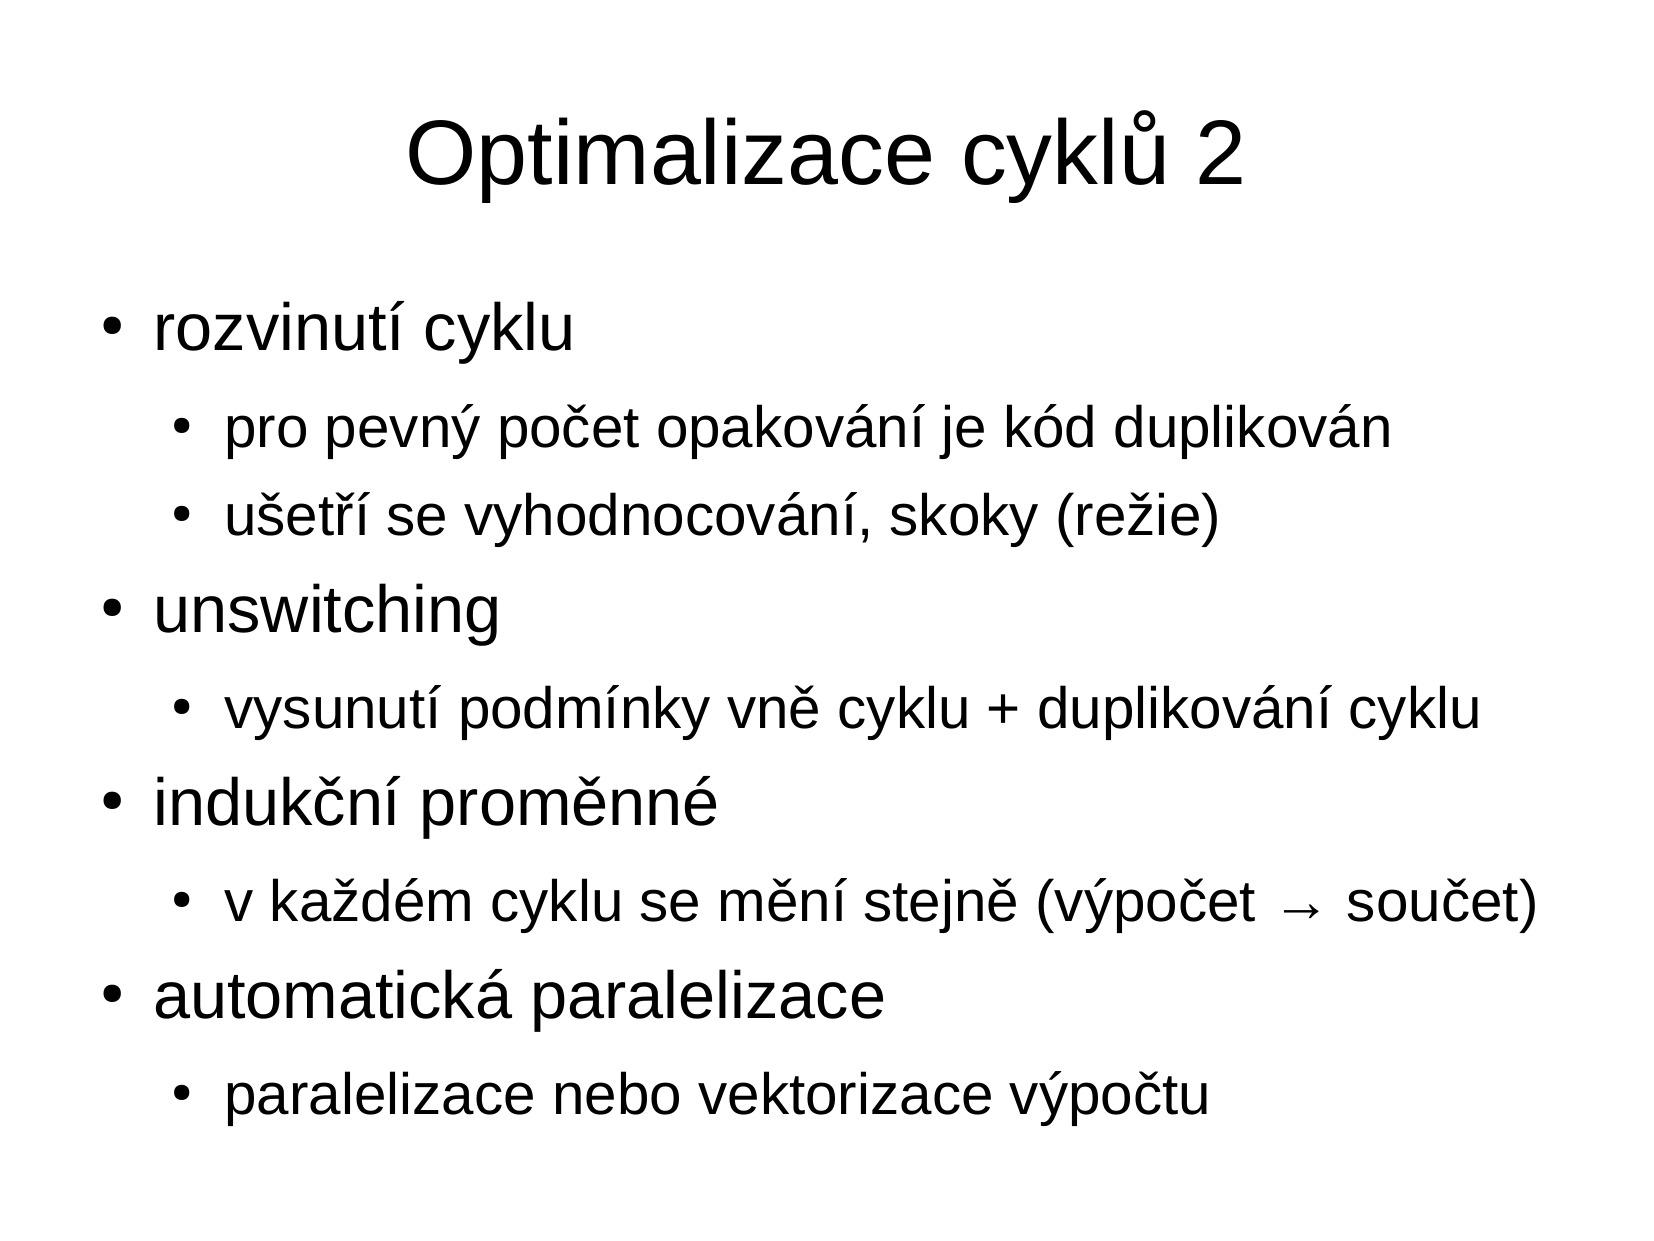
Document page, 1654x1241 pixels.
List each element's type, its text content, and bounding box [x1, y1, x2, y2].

title Optimalizace cyklů 2 [82, 56, 1571, 250]
list rozvinutí cyklu pro pevný počet opakování je kód duplikován ušetří se vyhodnocování, skoky (režie) unswitching vysunutí podmínky vně cyklu + duplikování cyklu indukční proměnné v každém cyklu se mění stejně (výpočet → součet) automatická paralelizace paralelizace nebo vektorizace výpočtu [82, 290, 1571, 1128]
